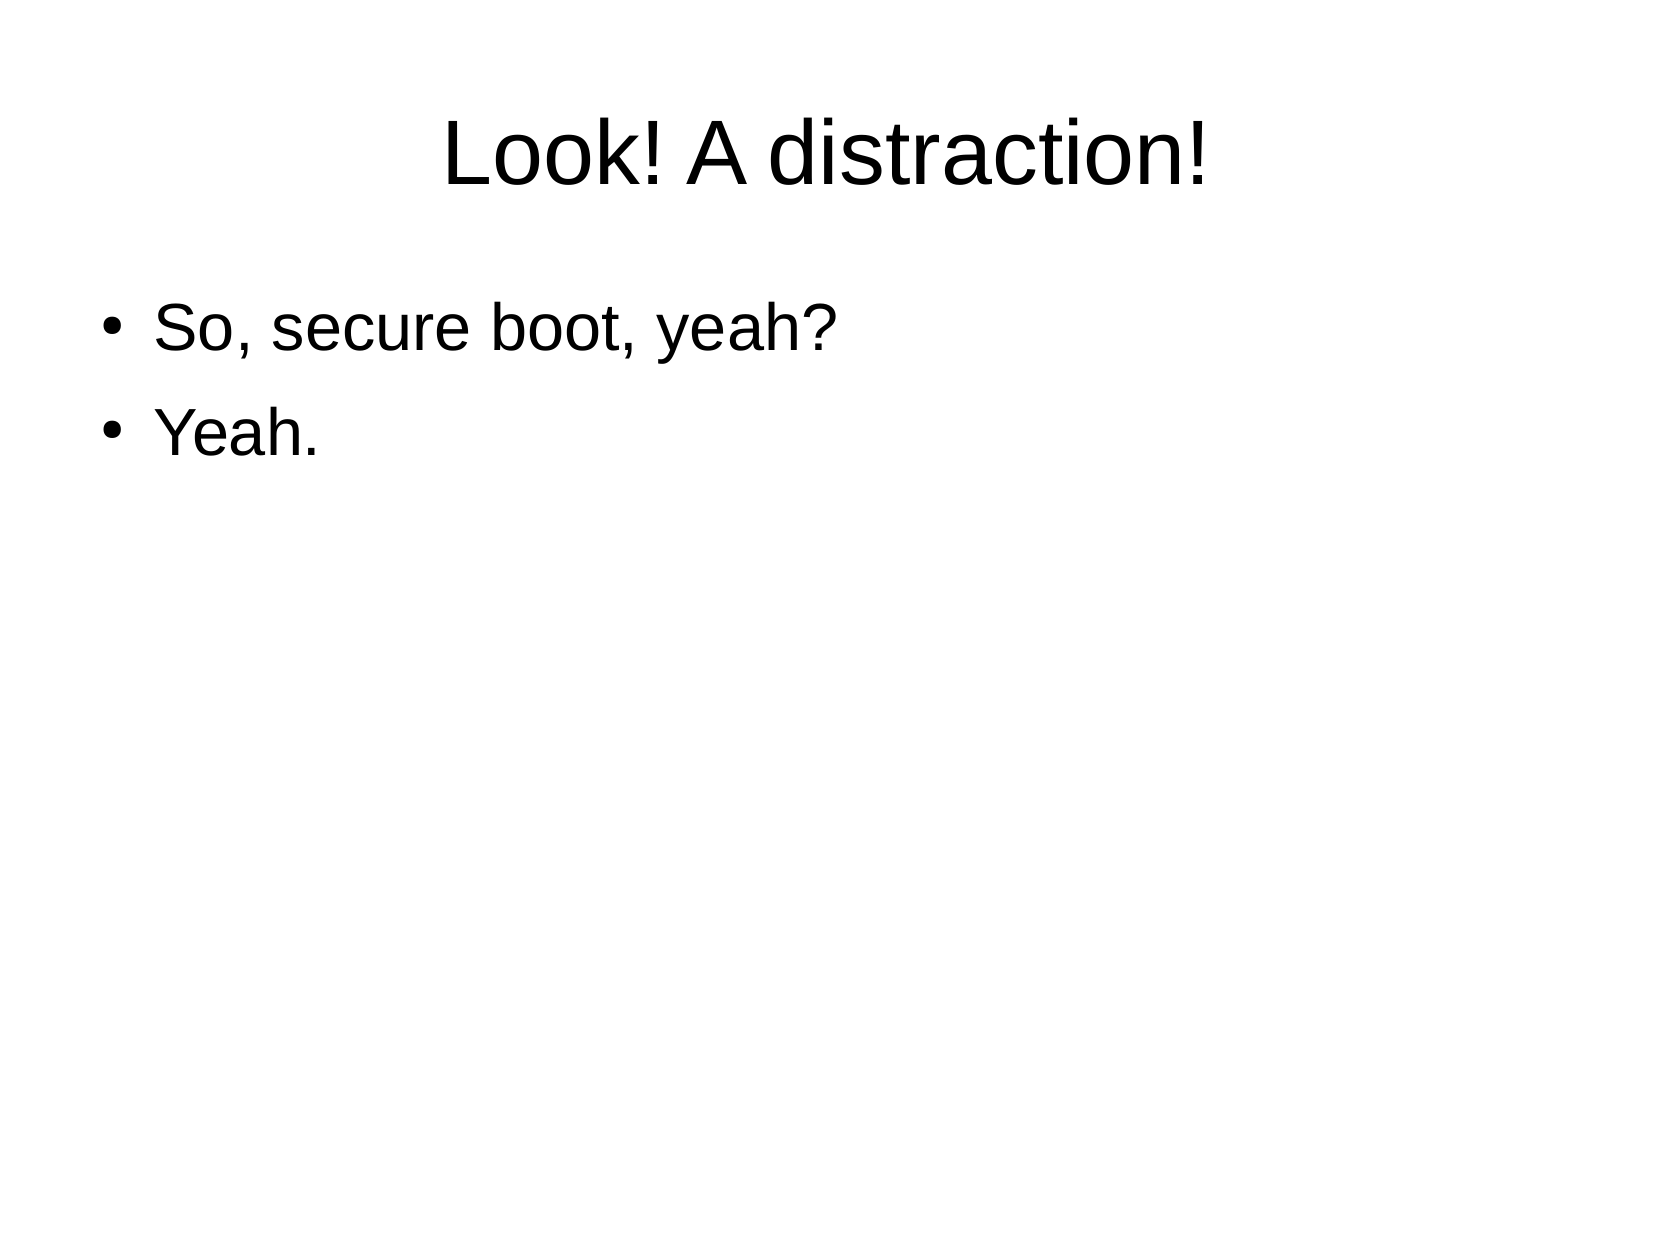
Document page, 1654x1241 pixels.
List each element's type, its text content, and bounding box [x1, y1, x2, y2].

title Look! A distraction! [82, 49, 1571, 257]
list So, secure boot, yeah? Yeah. [82, 290, 1571, 1109]
